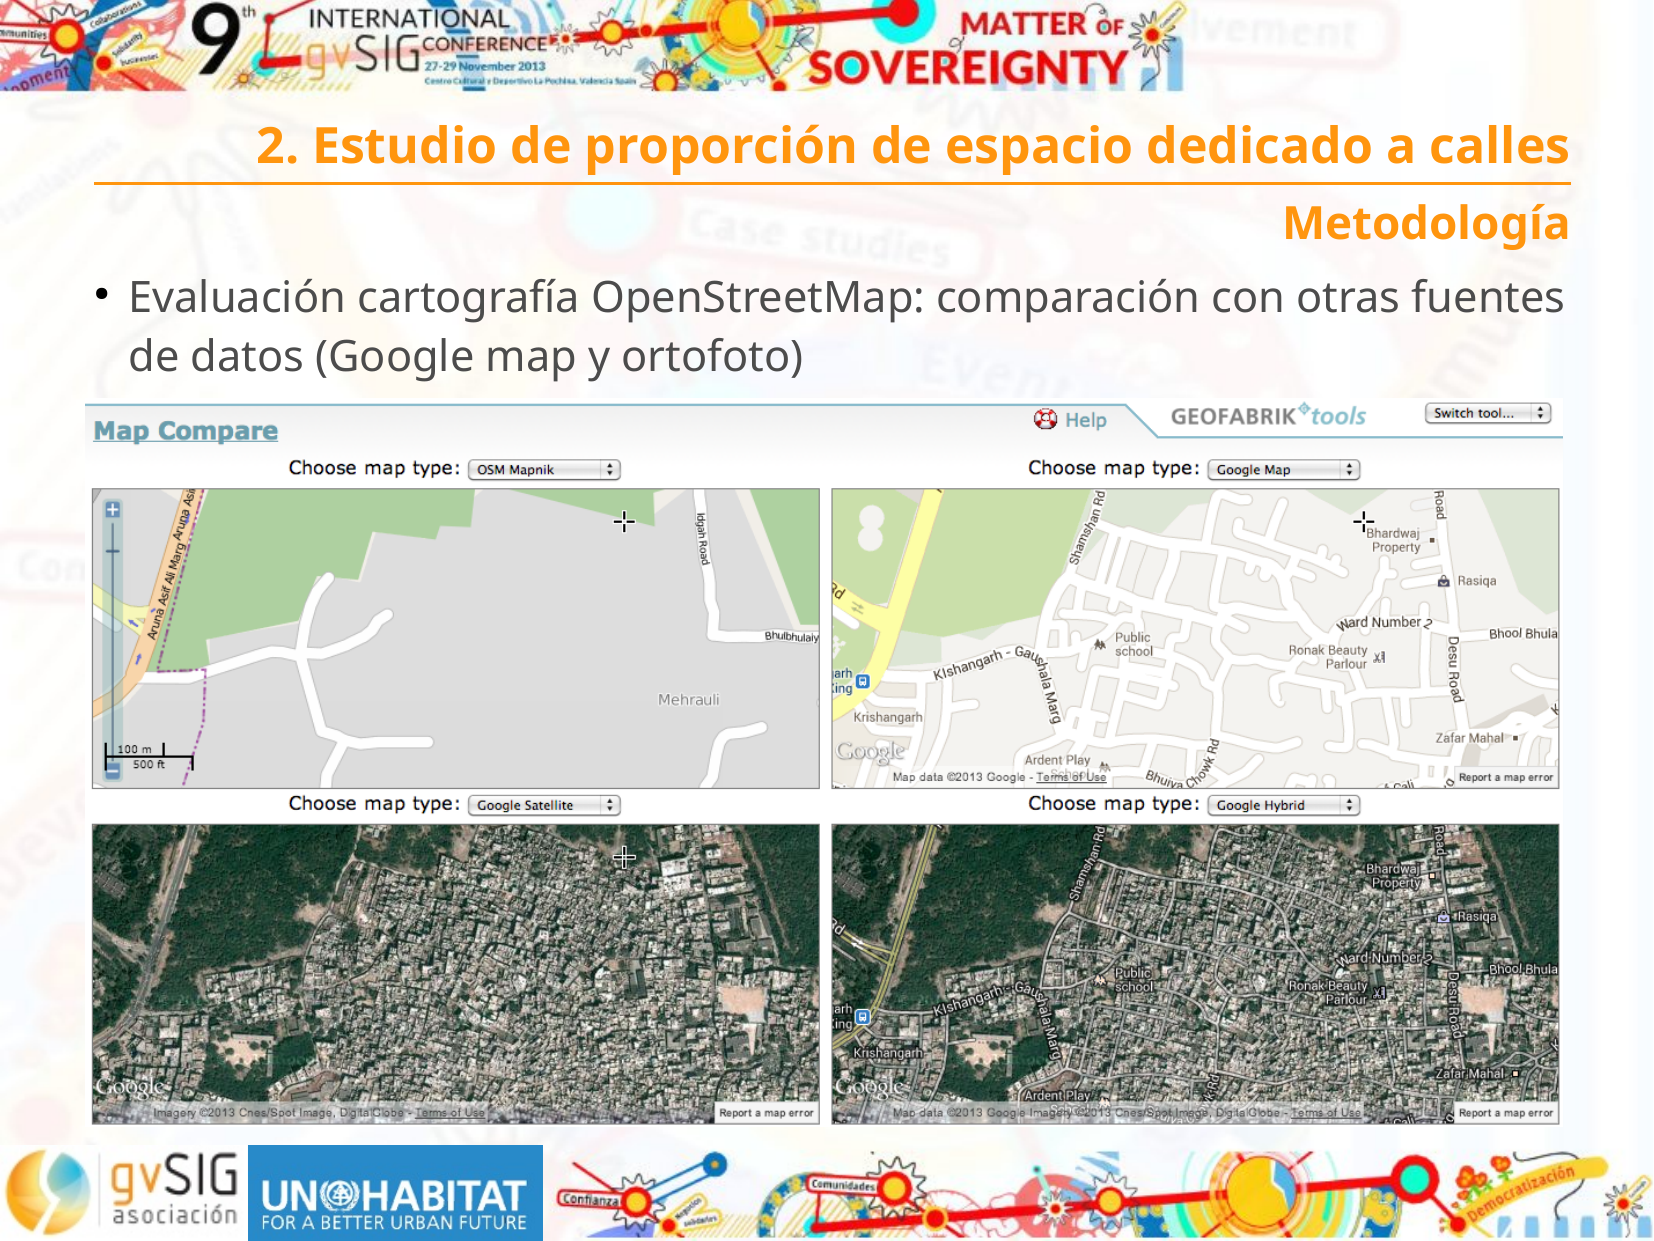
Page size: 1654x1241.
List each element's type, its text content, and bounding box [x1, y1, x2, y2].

picture [0, 0, 1654, 1241]
list Evaluación cartografía OpenStreetMap: comparación con otras fuentes de datos (Google map y ortofoto) [82, 265, 1595, 384]
title Metodología [59, 177, 1571, 266]
title 2. Estudio de proporción de espacio dedicado a calles [59, 100, 1571, 177]
